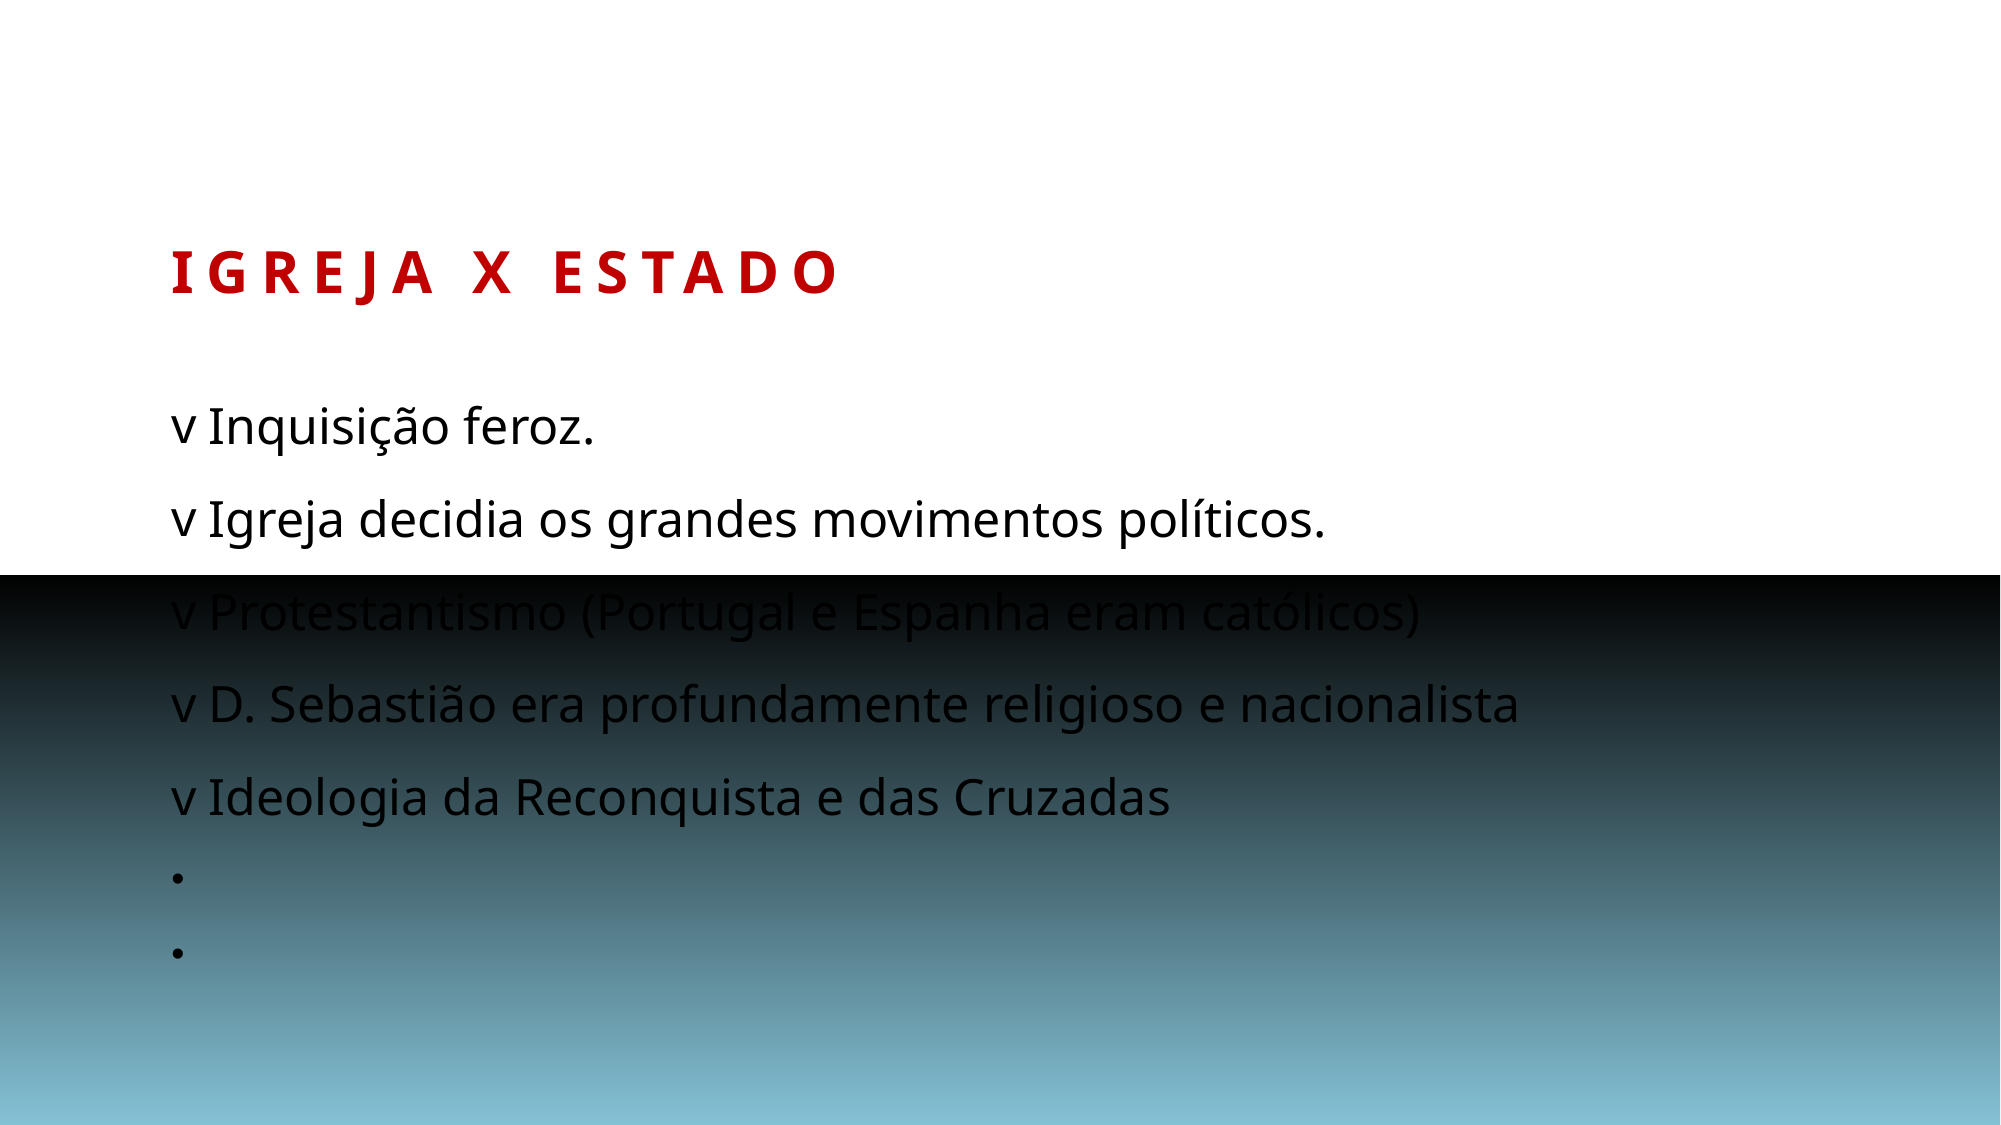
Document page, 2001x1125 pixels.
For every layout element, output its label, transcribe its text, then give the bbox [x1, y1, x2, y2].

title Igreja x estado [156, 124, 1844, 313]
list Inquisição feroz. Igreja decidia os grandes movimentos políticos. Protestantismo (Portugal e Espanha eram católicos) D. Sebastião era profundamente religioso e nacionalista Ideologia da Reconquista e das Cruzadas [156, 375, 1844, 1014]
